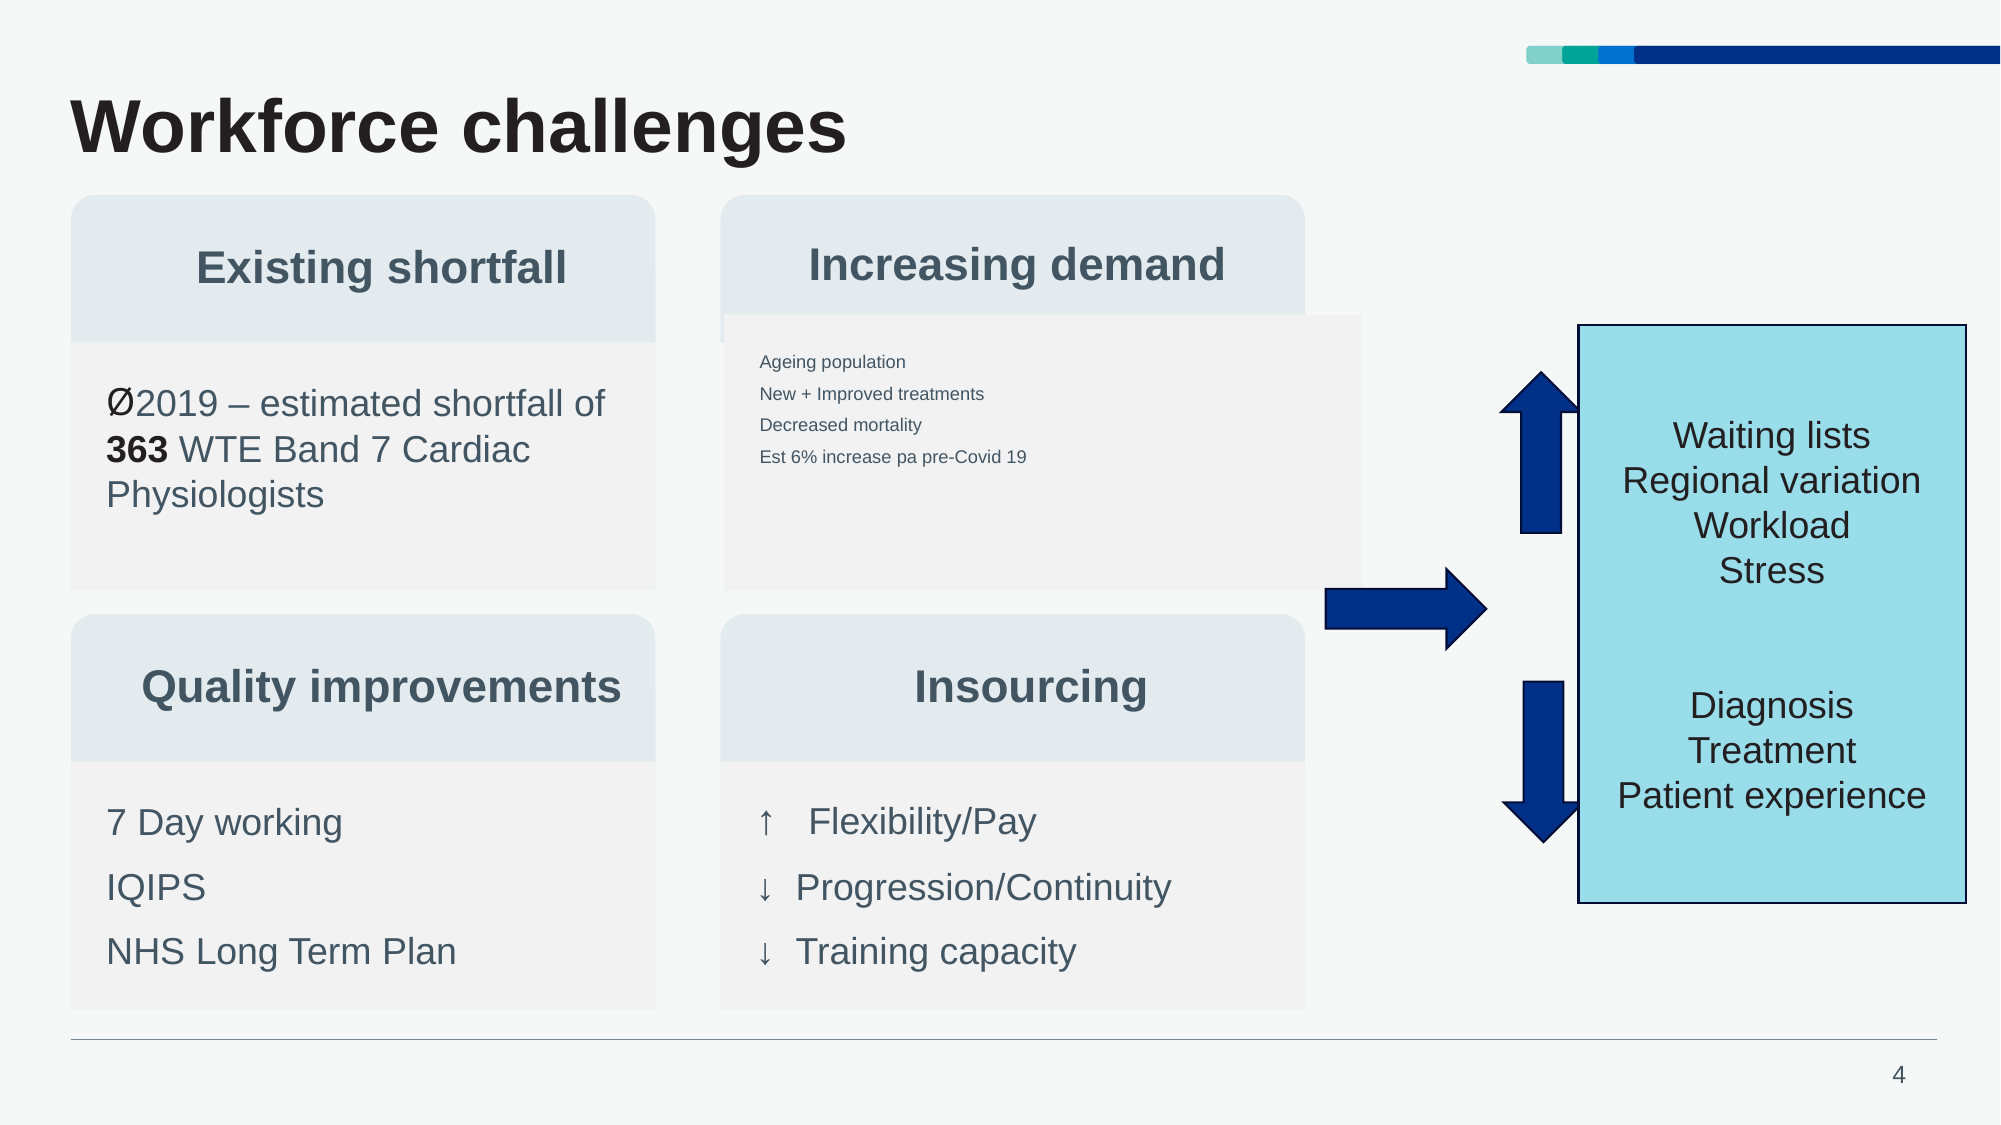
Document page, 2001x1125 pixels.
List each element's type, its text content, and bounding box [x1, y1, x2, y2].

list Ageing population New + Improved treatments Decreased mortality Est 6% increase pa pre-Covid 19 [724, 314, 1363, 591]
list 7 Day working IQIPS NHS Long Term Plan [70, 761, 656, 1010]
list ↑ Flexibility/Pay ↓ Progression/Continuity ↓ Training capacity [720, 761, 1306, 1010]
list Increasing demand [724, 209, 1274, 323]
text_box Waiting lists Regional variation Workload Stress Diagnosis Treatment Patient experience [1578, 325, 1966, 903]
list Quality improvements [88, 631, 638, 745]
text_box [1325, 569, 1487, 649]
title Workforce challenges [70, 70, 1942, 186]
list Existing shortfall [88, 212, 638, 325]
list Insourcing [738, 631, 1288, 745]
list 2019 – estimated shortfall of 363 WTE Band 7 Cardiac Physiologists [70, 342, 656, 591]
text_box [1503, 681, 1578, 843]
text_box [1501, 372, 1578, 533]
